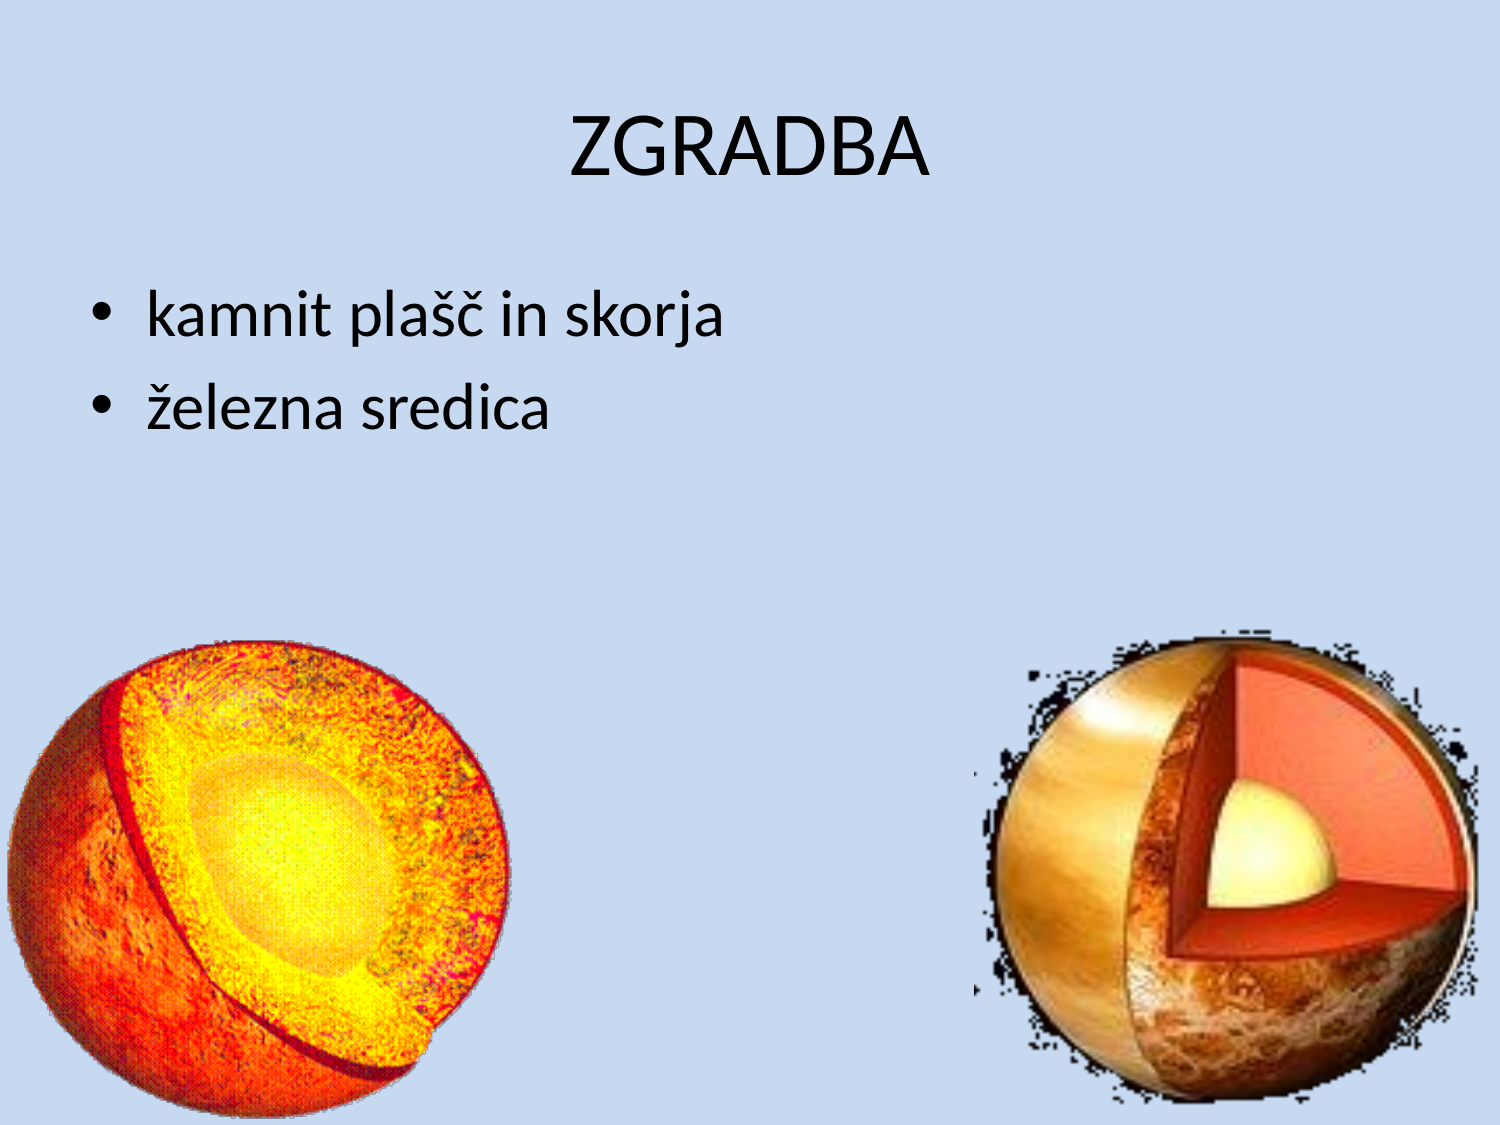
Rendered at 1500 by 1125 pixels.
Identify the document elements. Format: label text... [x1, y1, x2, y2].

title ZGRADBA [75, 45, 1425, 233]
list kamnit plašč in skorja železna sredica [75, 262, 1425, 1005]
picture [0, 633, 520, 1125]
picture [974, 618, 1500, 1125]
